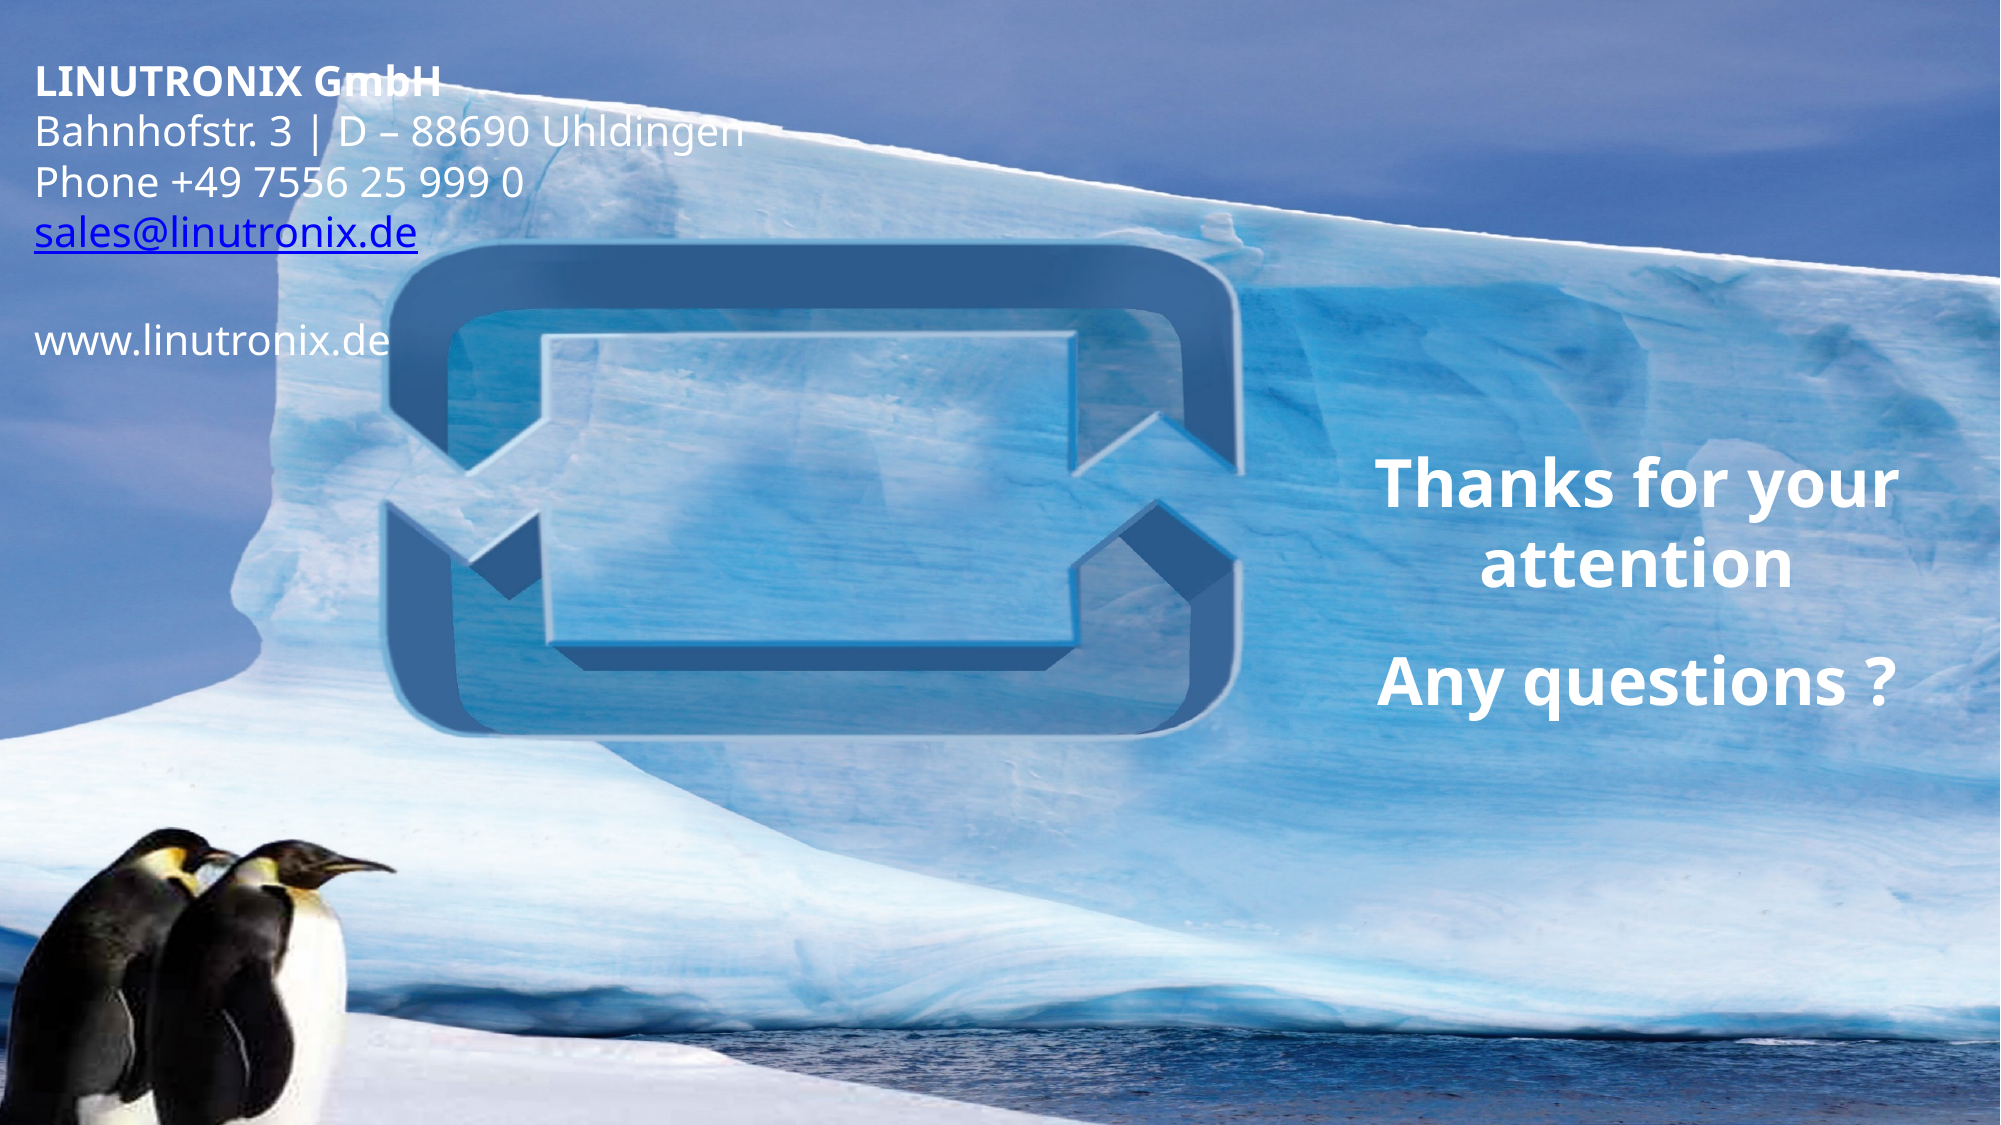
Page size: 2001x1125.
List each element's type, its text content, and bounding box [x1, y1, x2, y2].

picture [0, 0, 2000, 1125]
text_box LINUTRONIX GmbH Bahnhofstr. 3 | D – 88690 Uhldingen Phone +49 7556 25 999 0 sales@linutronix.de www.linutronix.de [19, 47, 835, 371]
text_box Thanks for your attention Any questions ? [1266, 433, 1934, 692]
